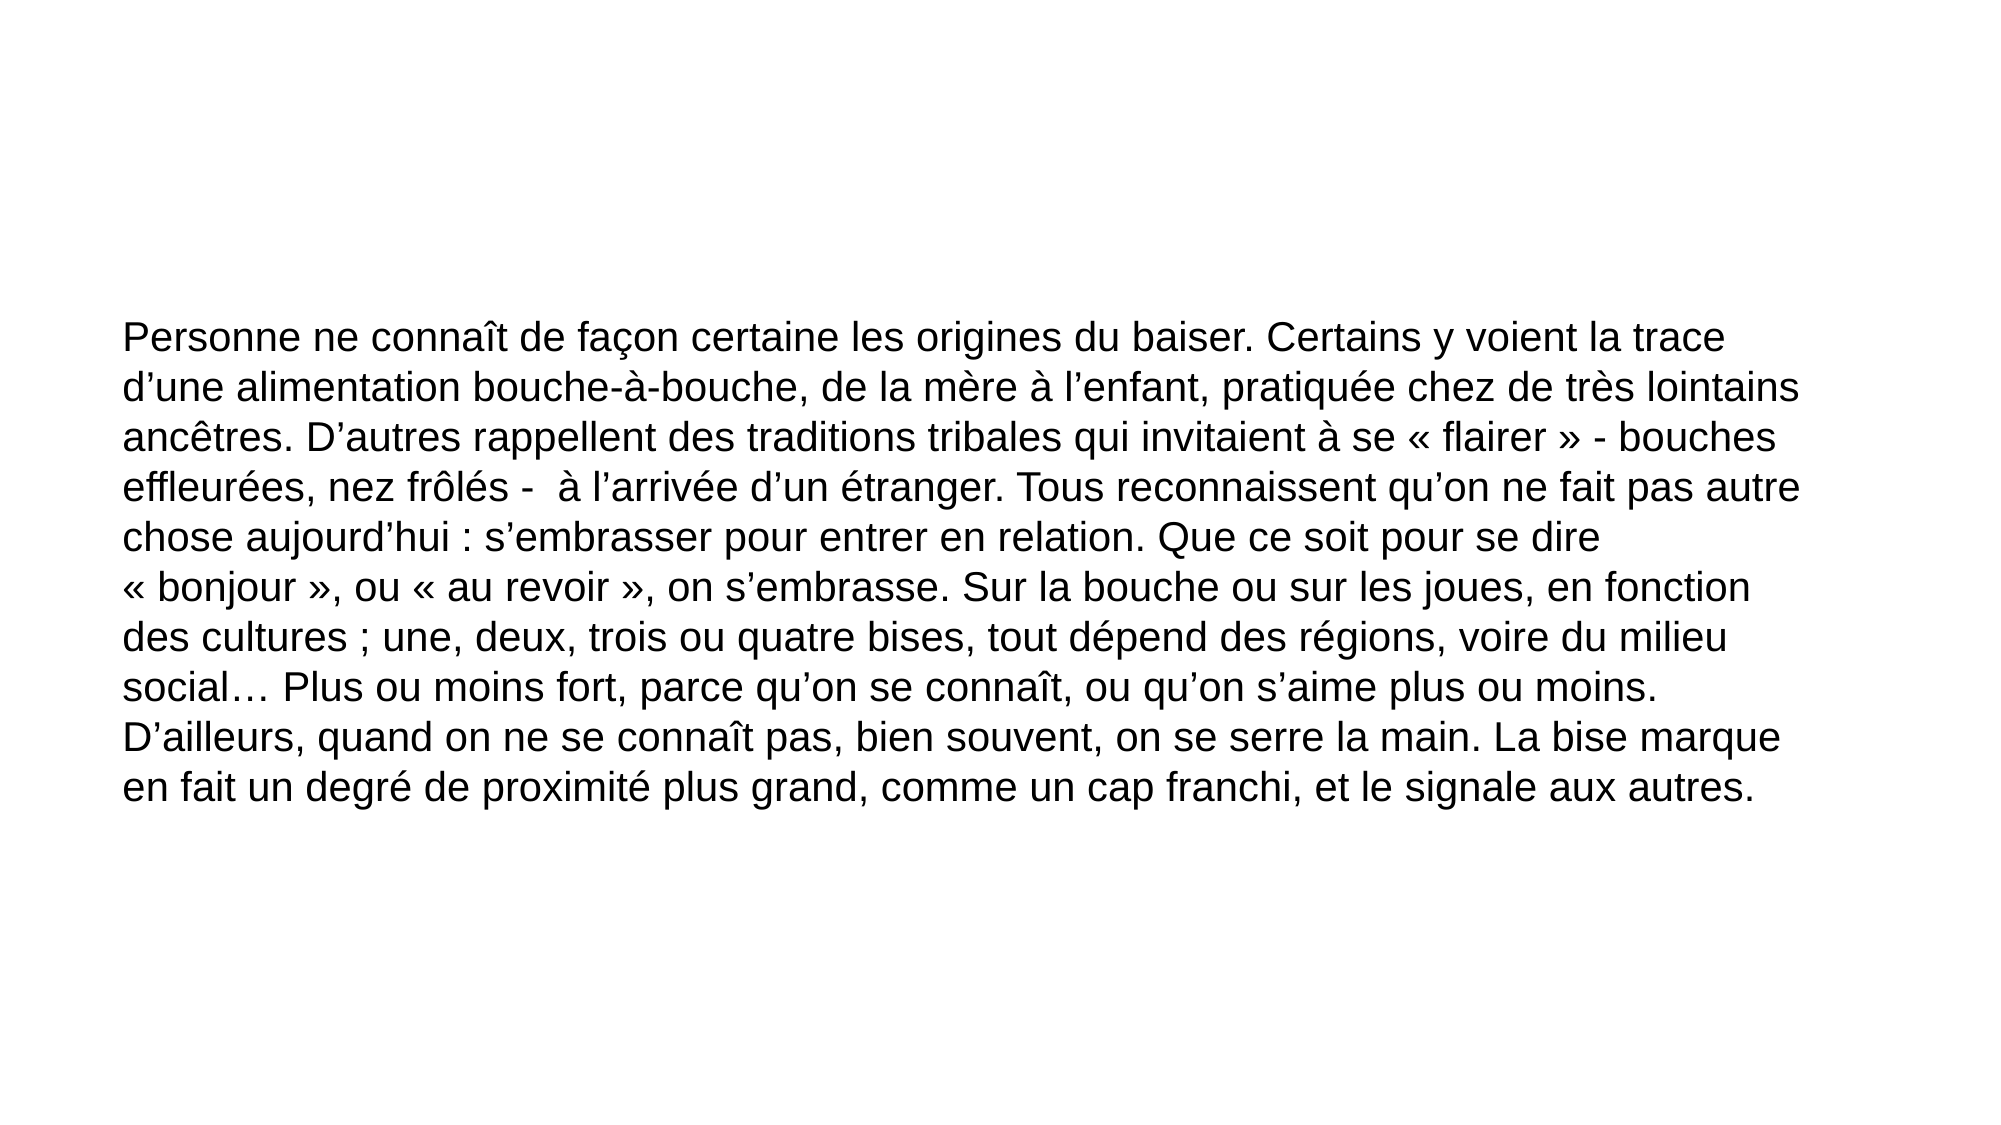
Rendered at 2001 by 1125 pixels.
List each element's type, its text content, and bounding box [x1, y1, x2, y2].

text_box Personne ne connaît de façon certaine les origines du baiser. Certains y voient la trace d’une alimentation bouche-à-bouche, de la mère à l’enfant, pratiquée chez de très lointains ancêtres. D’autres rappellent des traditions tribales qui invitaient à se « flairer » - bouches effleurées, nez frôlés - à l’arrivée d’un étranger. Tous reconnaissent qu’on ne fait pas autre chose aujourd’hui : s’embrasser pour entrer en relation. Que ce soit pour se dire « bonjour », ou « au revoir », on s’embrasse. Sur la bouche ou sur les joues, en fonction des cultures ; une, deux, trois ou quatre bises, tout dépend des régions, voire du milieu social… Plus ou moins fort, parce qu’on se connaît, ou qu’on s’aime plus ou moins. D’ailleurs, quand on ne se connaît pas, bien souvent, on se serre la main. La bise marque en fait un degré de proximité plus grand, comme un cap franchi, et le signale aux autres. [107, 302, 1825, 823]
